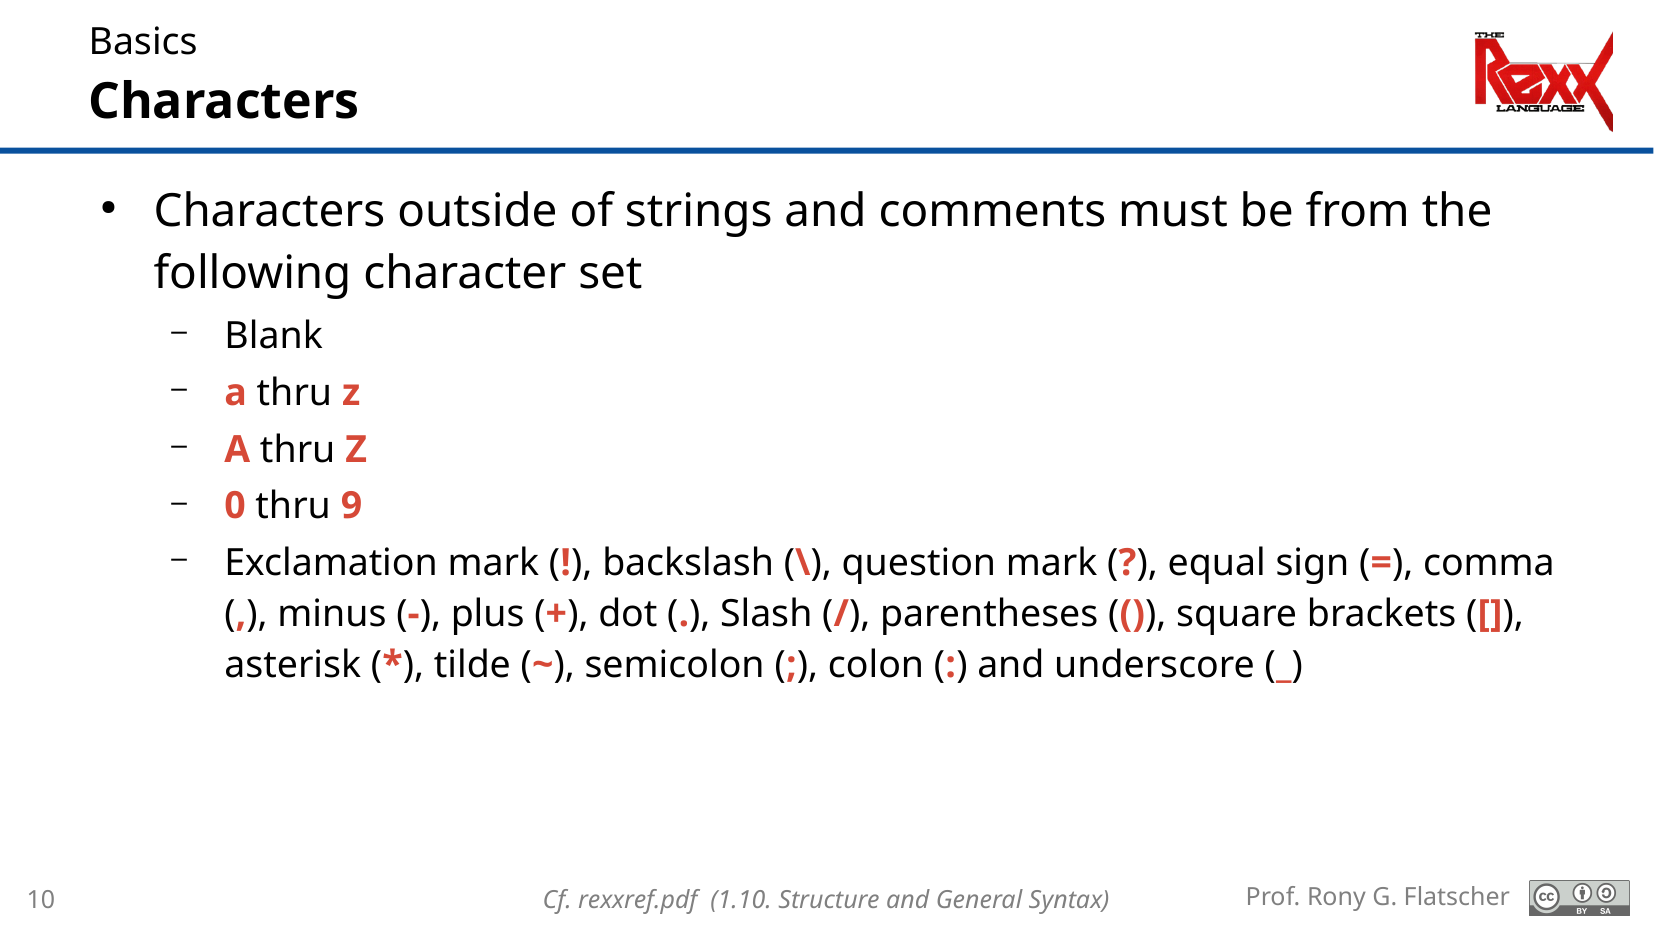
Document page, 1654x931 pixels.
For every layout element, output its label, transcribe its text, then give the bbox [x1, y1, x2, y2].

text_box Cf. rexxref.pdf (1.10. Structure and General Syntax) [0, 874, 1654, 922]
title Basics Characters [29, 0, 1654, 148]
list Characters outside of strings and comments must be from the following character set Blank a thru z A thru Z 0 thru 9 Exclamation mark (!), backslash (\), question mark (?), equal sign (=), comma (,), minus (-), plus (+), dot (.), Slash (/), parentheses (()), square brackets ([]), asterisk (*), tilde (~), semicolon (;), colon (:) and underscore (_) [82, 177, 1571, 827]
